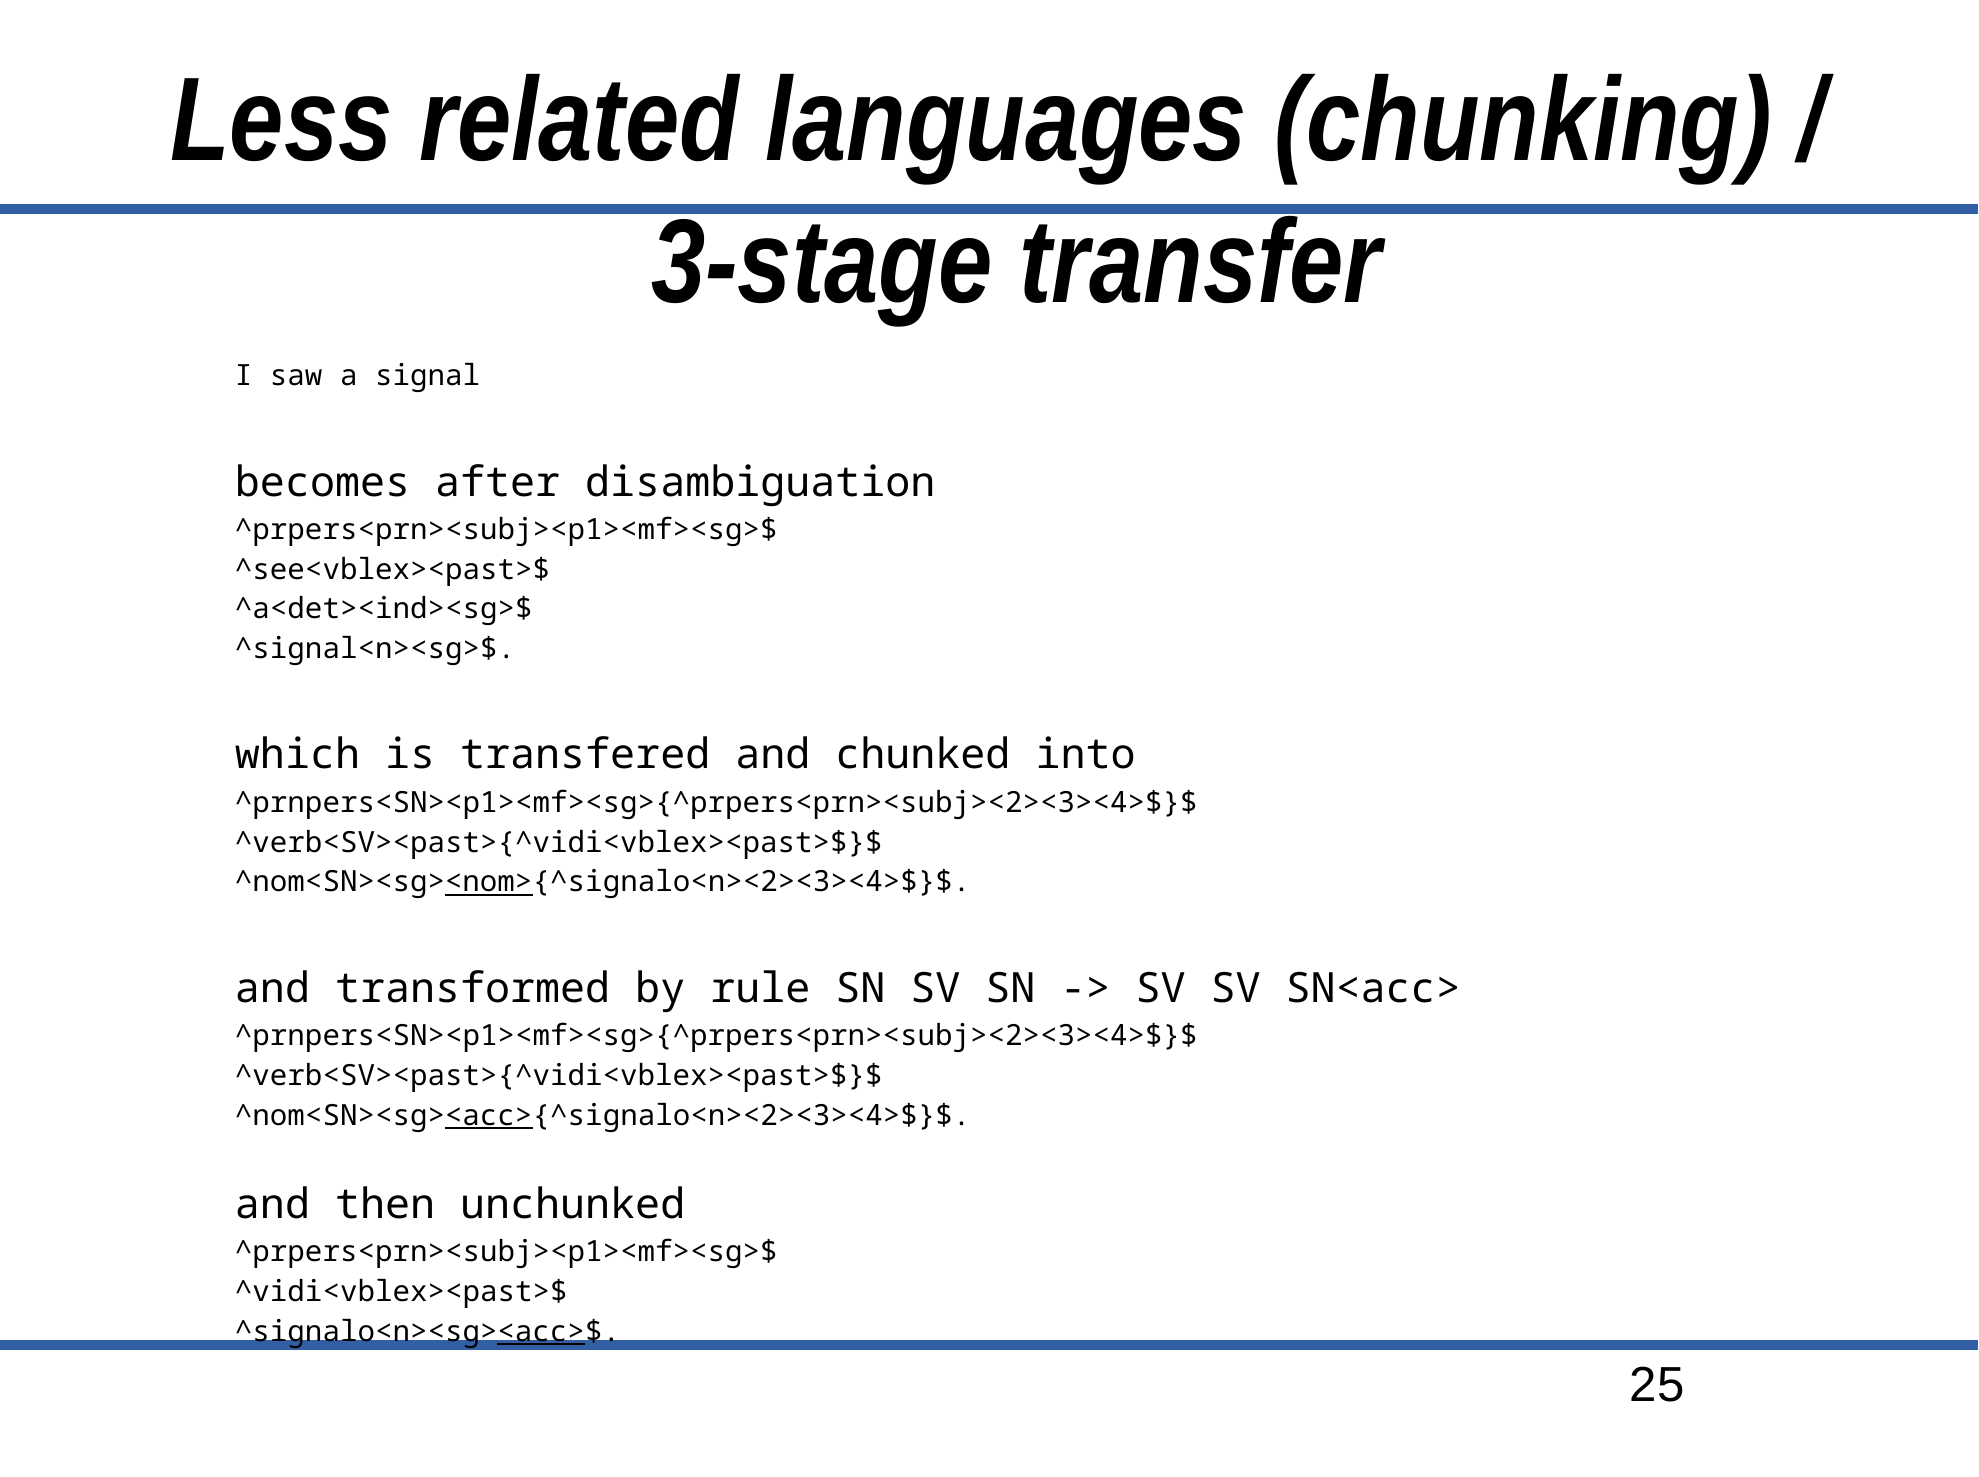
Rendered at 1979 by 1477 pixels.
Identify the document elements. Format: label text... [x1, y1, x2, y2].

title Less related languages (chunking) / 3-stage transfer [91, 33, 1873, 335]
text_box I saw a signal becomes after disambiguation ^prpers<prn><subj><p1><mf><sg>$ ^see<vblex><past>$ ^a<det><ind><sg>$ ^signal<n><sg>$. which is transfered and chunked into ^prnpers<SN><p1><mf><sg>{^prpers<prn><subj><2><3><4>$}$ ^verb<SV><past>{^vidi<vblex><past>$}$ ^nom<SN><sg><nom>{^signalo<n><2><3><4>$}$. and transformed by rule SN SV SN -> SV SV SN<acc> ^prnpers<SN><p1><mf><sg>{^prpers<prn><subj><2><3><4>$}$ ^verb<SV><past>{^vidi<vblex><past>$}$ ^nom<SN><sg><acc>{^signalo<n><2><3><4>$}$. and then unchunked ^prpers<prn><subj><p1><mf><sg>$ ^vidi<vblex><past>$ ^signalo<n><sg><acc>$. [219, 347, 1713, 1365]
